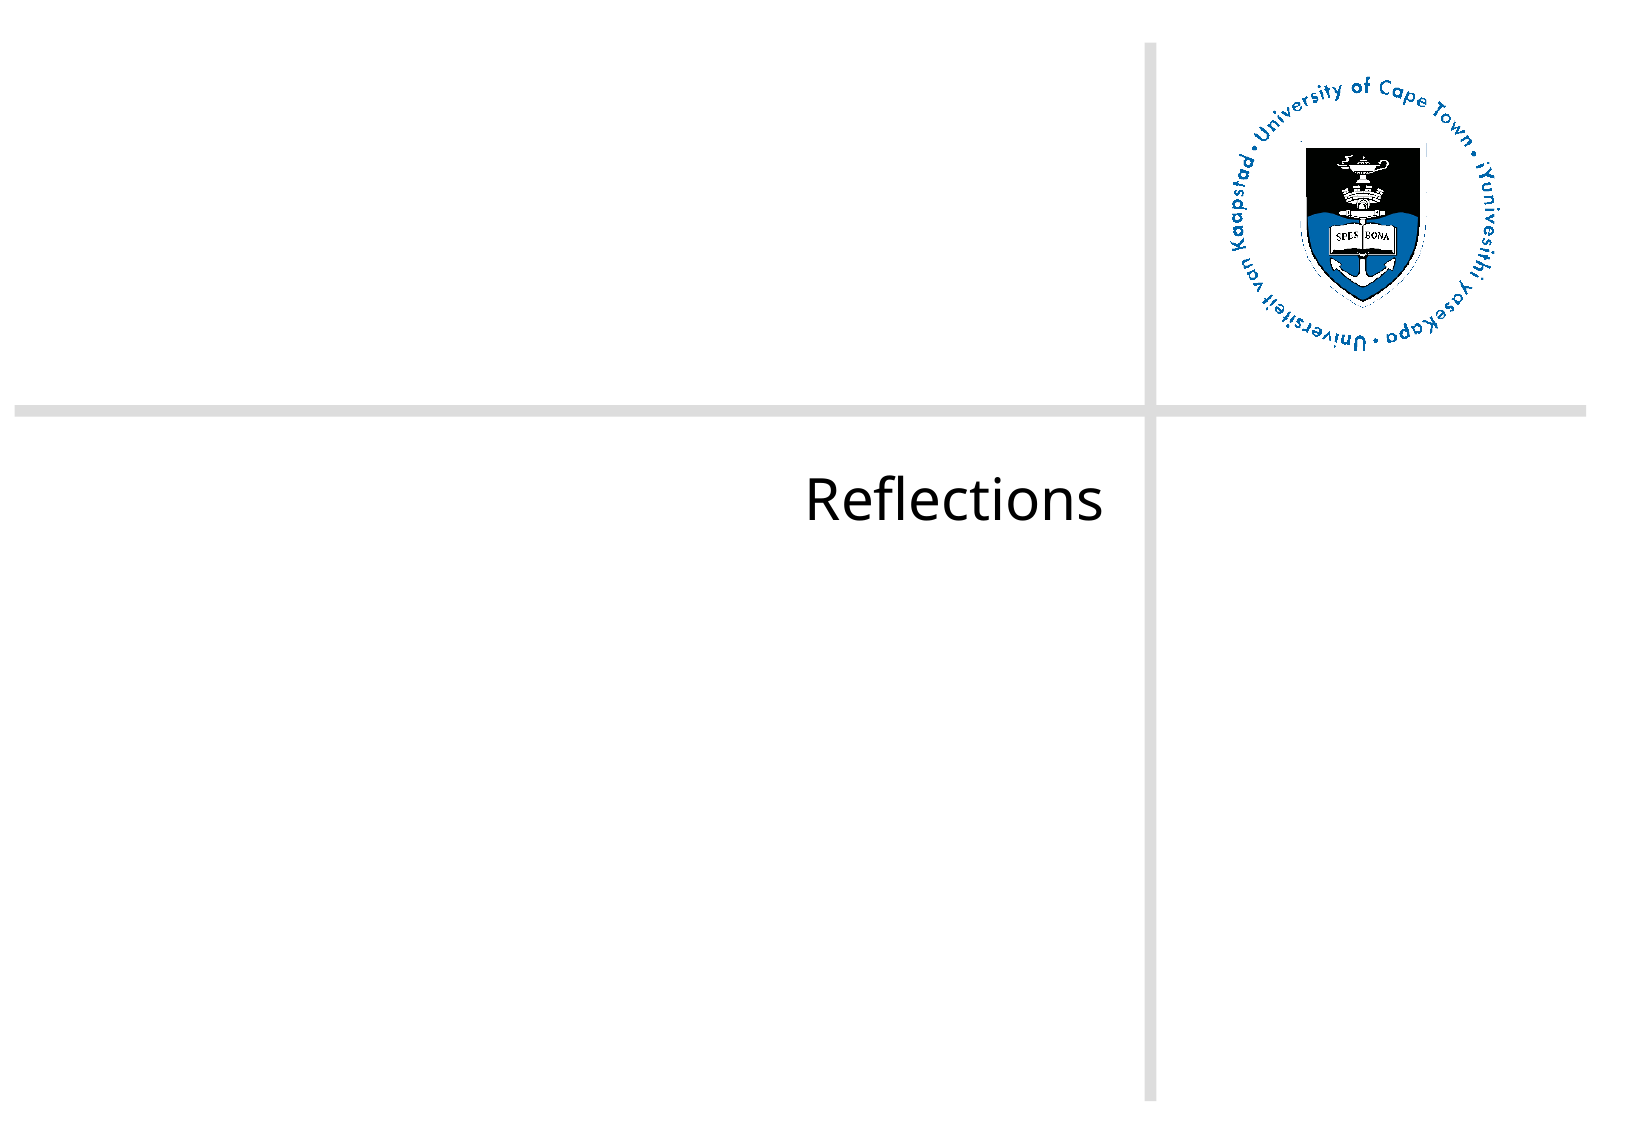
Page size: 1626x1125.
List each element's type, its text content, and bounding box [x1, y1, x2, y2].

list Reflections [58, 458, 1105, 1069]
picture [1169, 42, 1535, 386]
